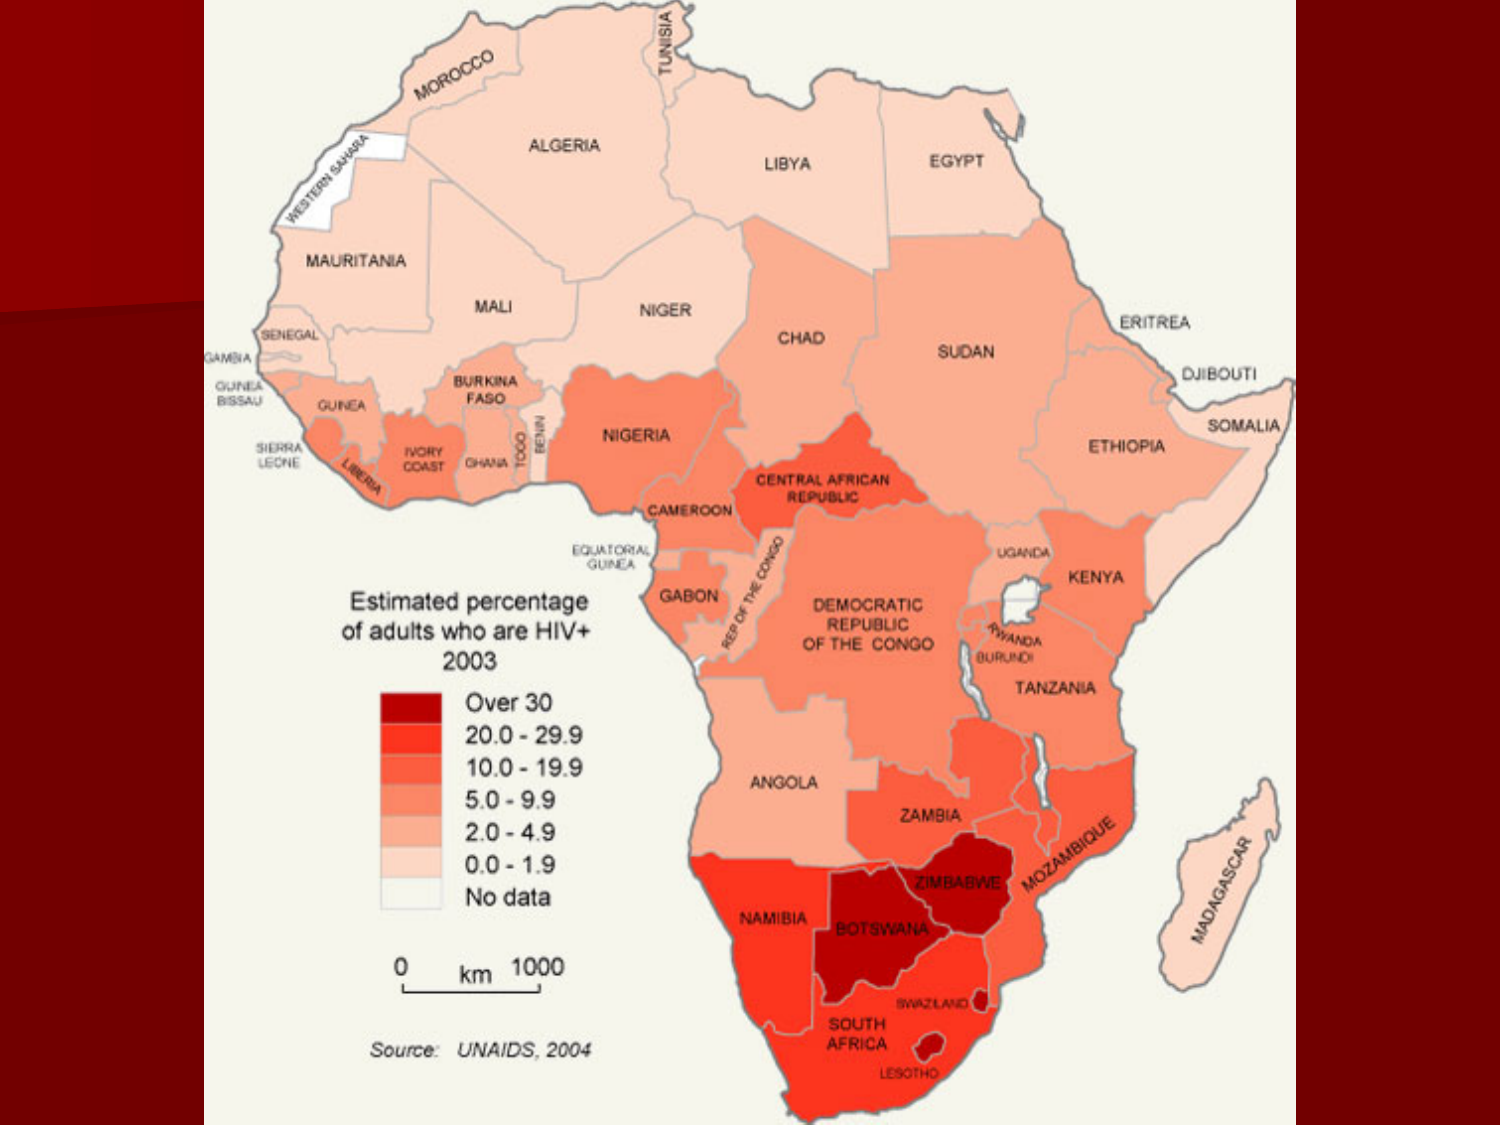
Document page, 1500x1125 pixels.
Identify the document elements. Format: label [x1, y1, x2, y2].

picture [204, 0, 1296, 1125]
